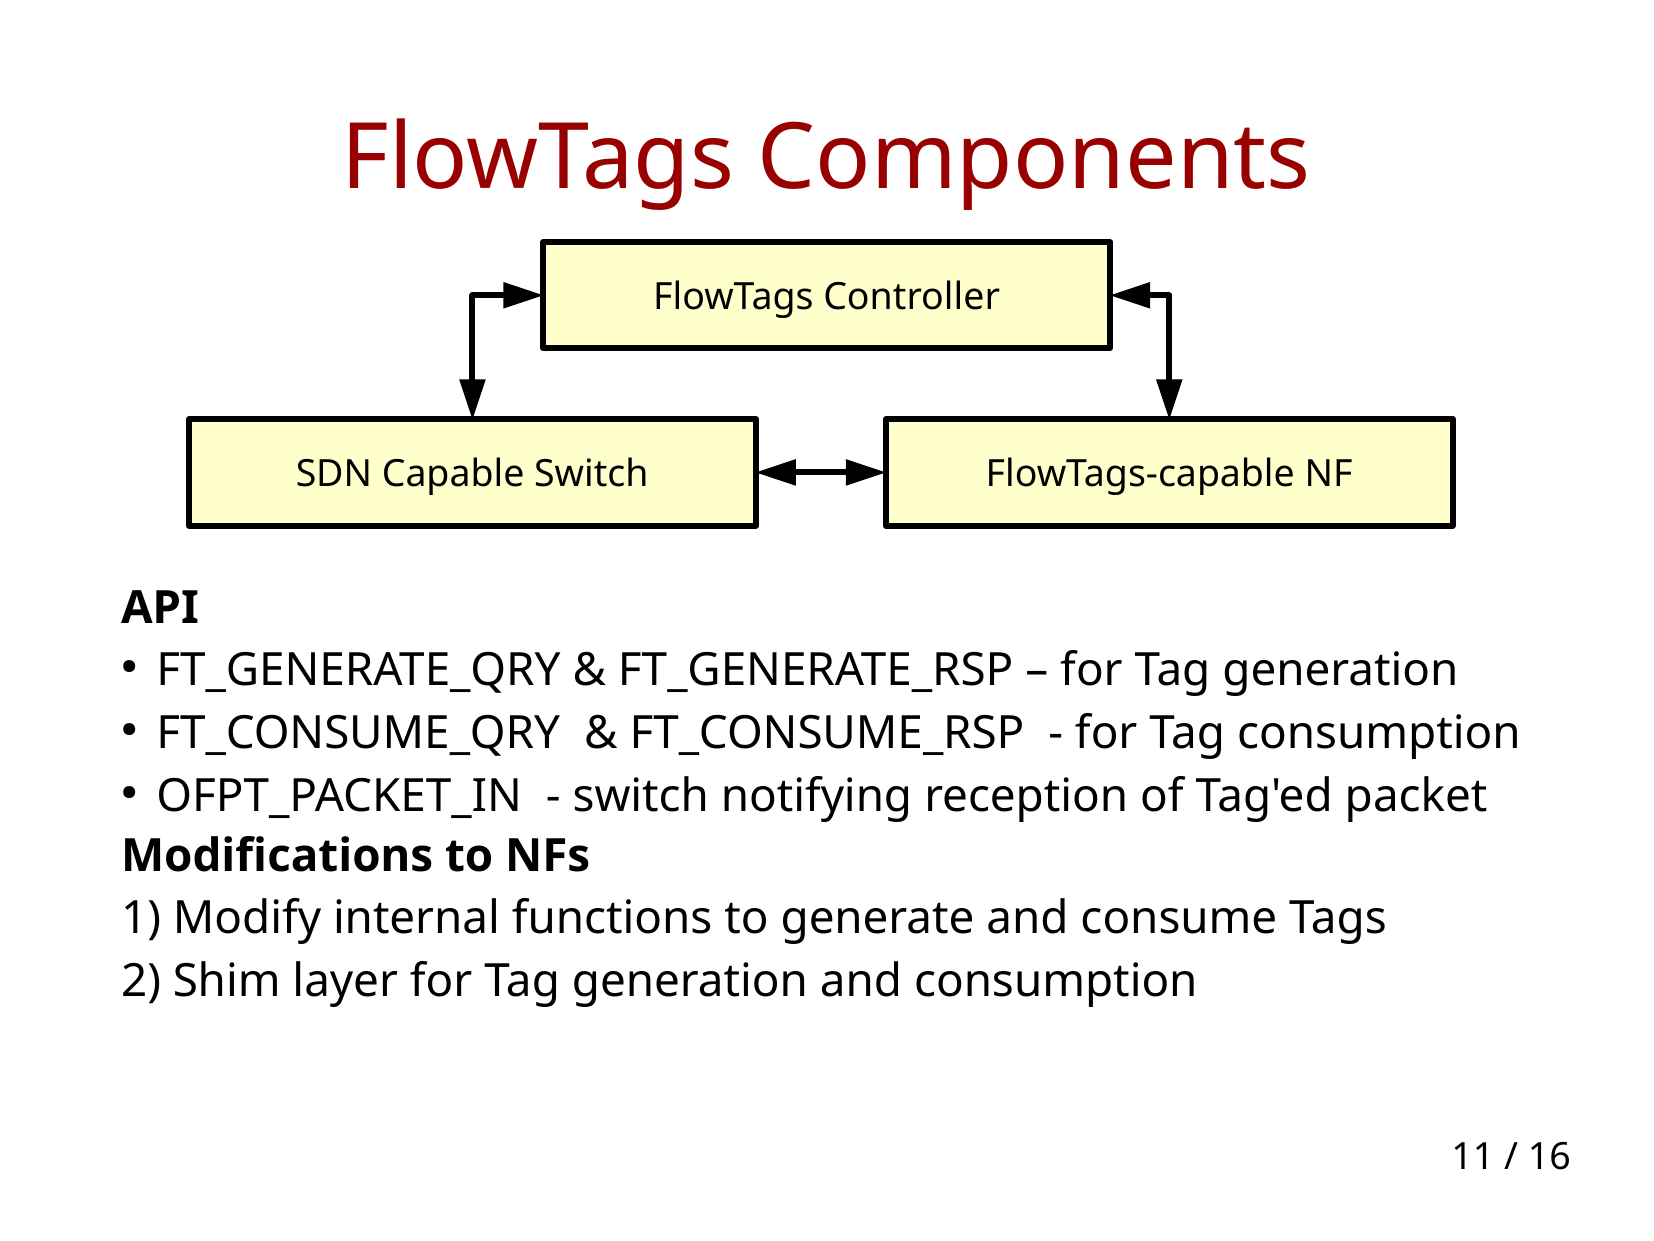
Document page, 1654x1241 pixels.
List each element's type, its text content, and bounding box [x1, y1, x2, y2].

text_box FlowTags Controller [543, 242, 1111, 349]
title FlowTags Components [82, 49, 1571, 257]
text_box Modifications to NFs Modify internal functions to generate and consume Tags Shim layer for Tag generation and consumption [106, 814, 1595, 974]
text_box SDN Capable Switch [188, 419, 756, 526]
text_box FlowTags-capable NF [885, 419, 1453, 526]
text_box API FT_GENERATE_QRY & FT_GENERATE_RSP – for Tag generation FT_CONSUME_QRY & FT_CONSUME_RSP - for Tag consumption OFPT_PACKET_IN - switch notifying reception of Tag'ed packet [106, 566, 1595, 775]
